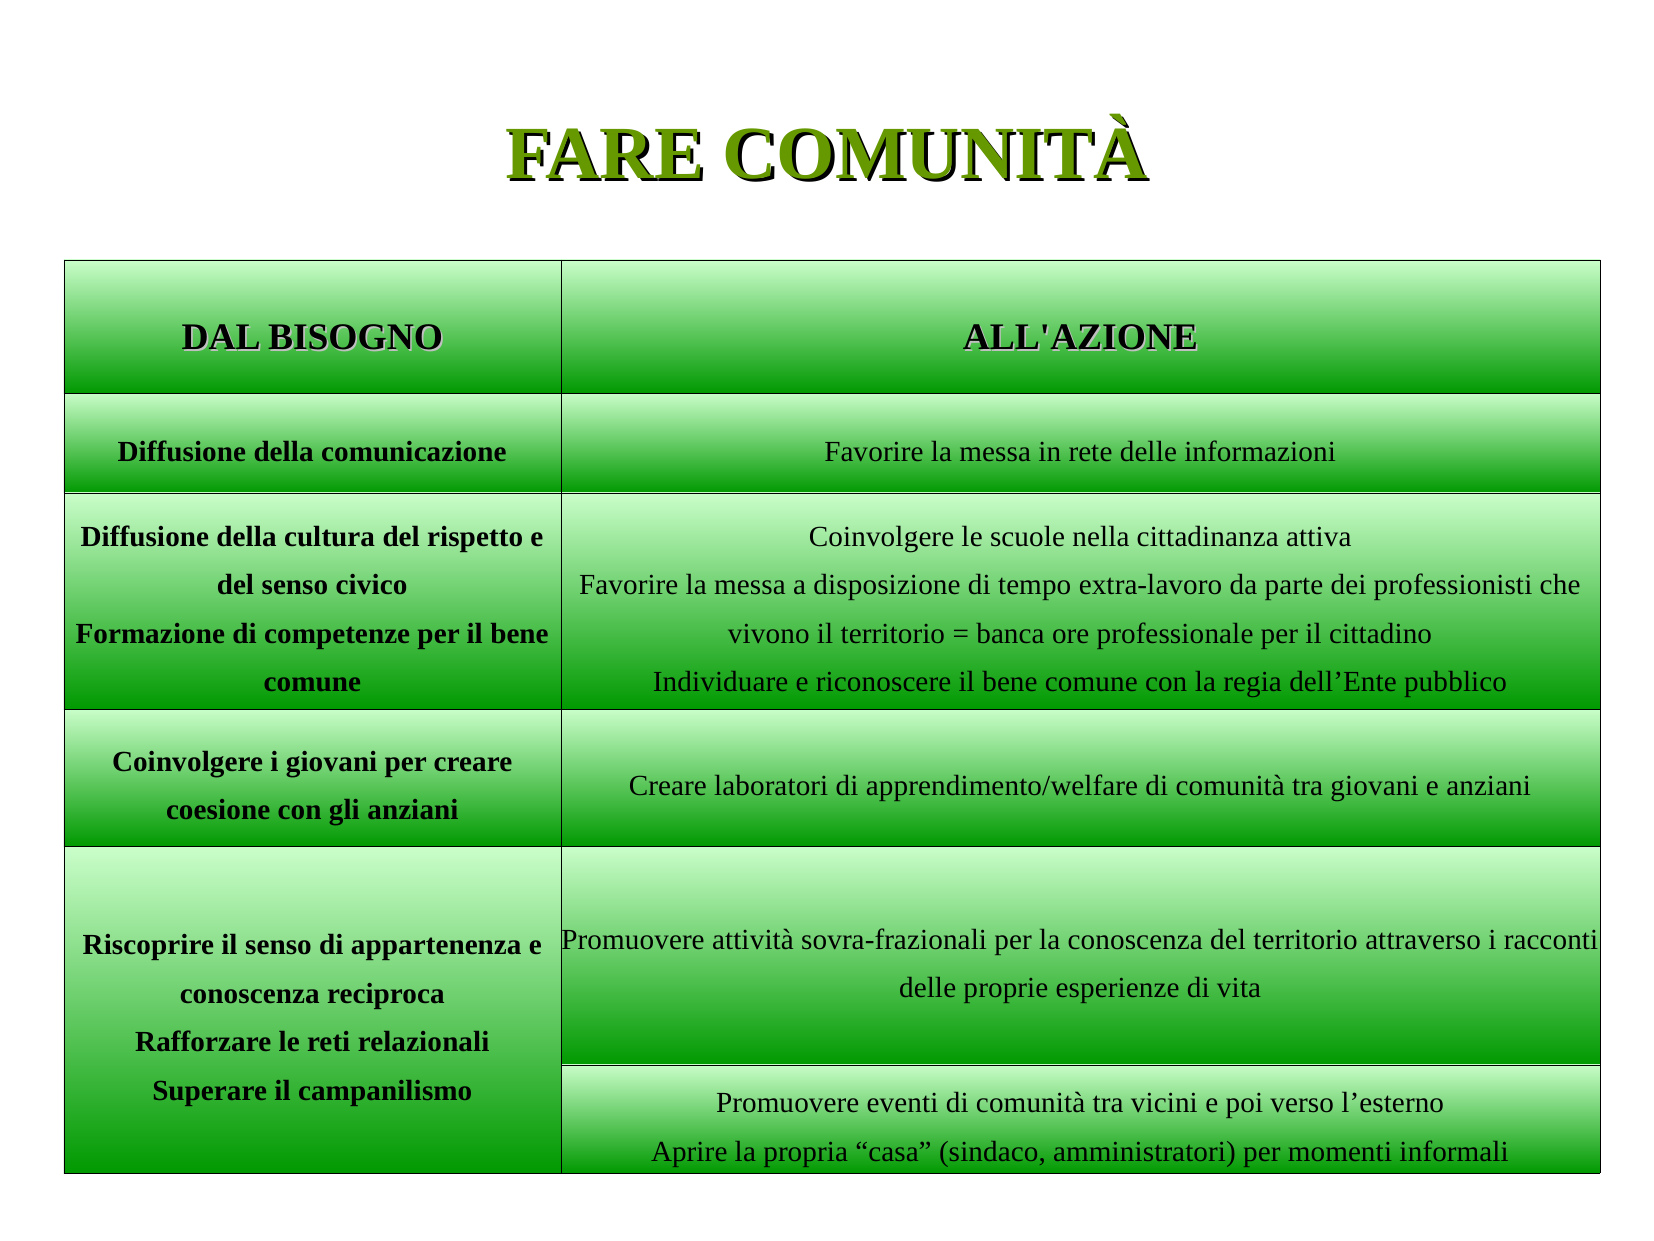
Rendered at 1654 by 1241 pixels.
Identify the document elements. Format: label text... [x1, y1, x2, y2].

table_header DAL BISOGNO [65, 261, 561, 393]
table_cell Promuovere attività sovra-frazionali per la conoscenza del territorio attraverso i racconti delle proprie esperienze di vita [562, 847, 1600, 1065]
table_cell Promuovere eventi di comunità tra vicini e poi verso l’esterno Aprire la propria “casa” (sindaco, amministratori) per momenti informali [562, 1066, 1600, 1173]
table_cell Coinvolgere le scuole nella cittadinanza attiva Favorire la messa a disposizione di tempo extra-lavoro da parte dei professionisti che vivono il territorio = banca ore professionale per il cittadino Individuare e riconoscere il bene comune con la regia dell’Ente pubblico [562, 494, 1600, 709]
table_cell Coinvolgere i giovani per creare coesione con gli anziani [65, 710, 561, 846]
table_cell Diffusione della cultura del rispetto e del senso civico Formazione di competenze per il bene comune [65, 494, 561, 709]
title FARE COMUNITÀ [82, 49, 1571, 257]
table_header ALL'AZIONE [562, 261, 1600, 393]
table_cell Diffusione della comunicazione [65, 394, 561, 493]
table_cell Riscoprire il senso di appartenenza e conoscenza reciproca Rafforzare le reti relazionali Superare il campanilismo [65, 847, 561, 1173]
table_cell Favorire la messa in rete delle informazioni [562, 394, 1600, 493]
table_cell Creare laboratori di apprendimento/welfare di comunità tra giovani e anziani [562, 710, 1600, 846]
